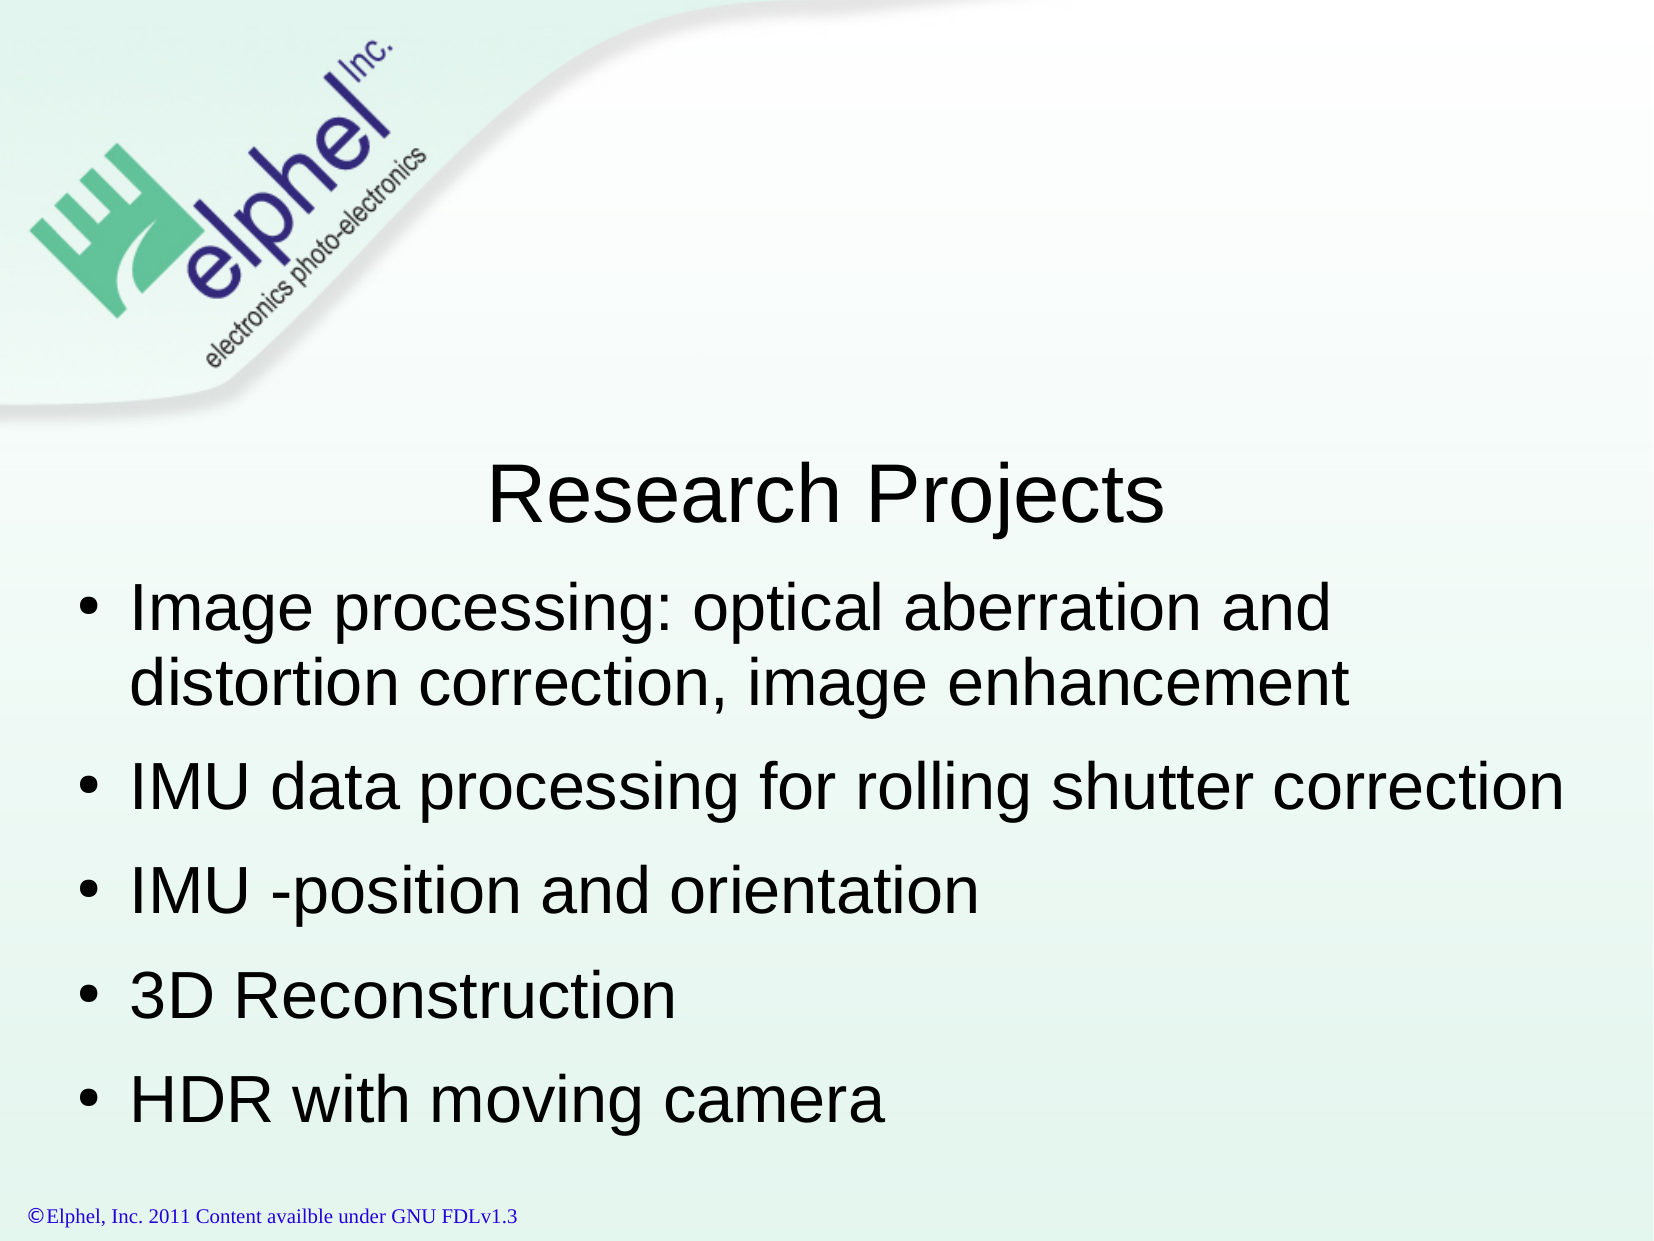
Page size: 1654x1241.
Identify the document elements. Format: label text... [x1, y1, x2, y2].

picture [0, 0, 1654, 1241]
list Research Projects Image processing: optical aberration and distortion correction, image enhancement IMU data processing for rolling shutter correction IMU -position and orientation 3D Reconstruction HDR with moving camera [59, 442, 1595, 1211]
